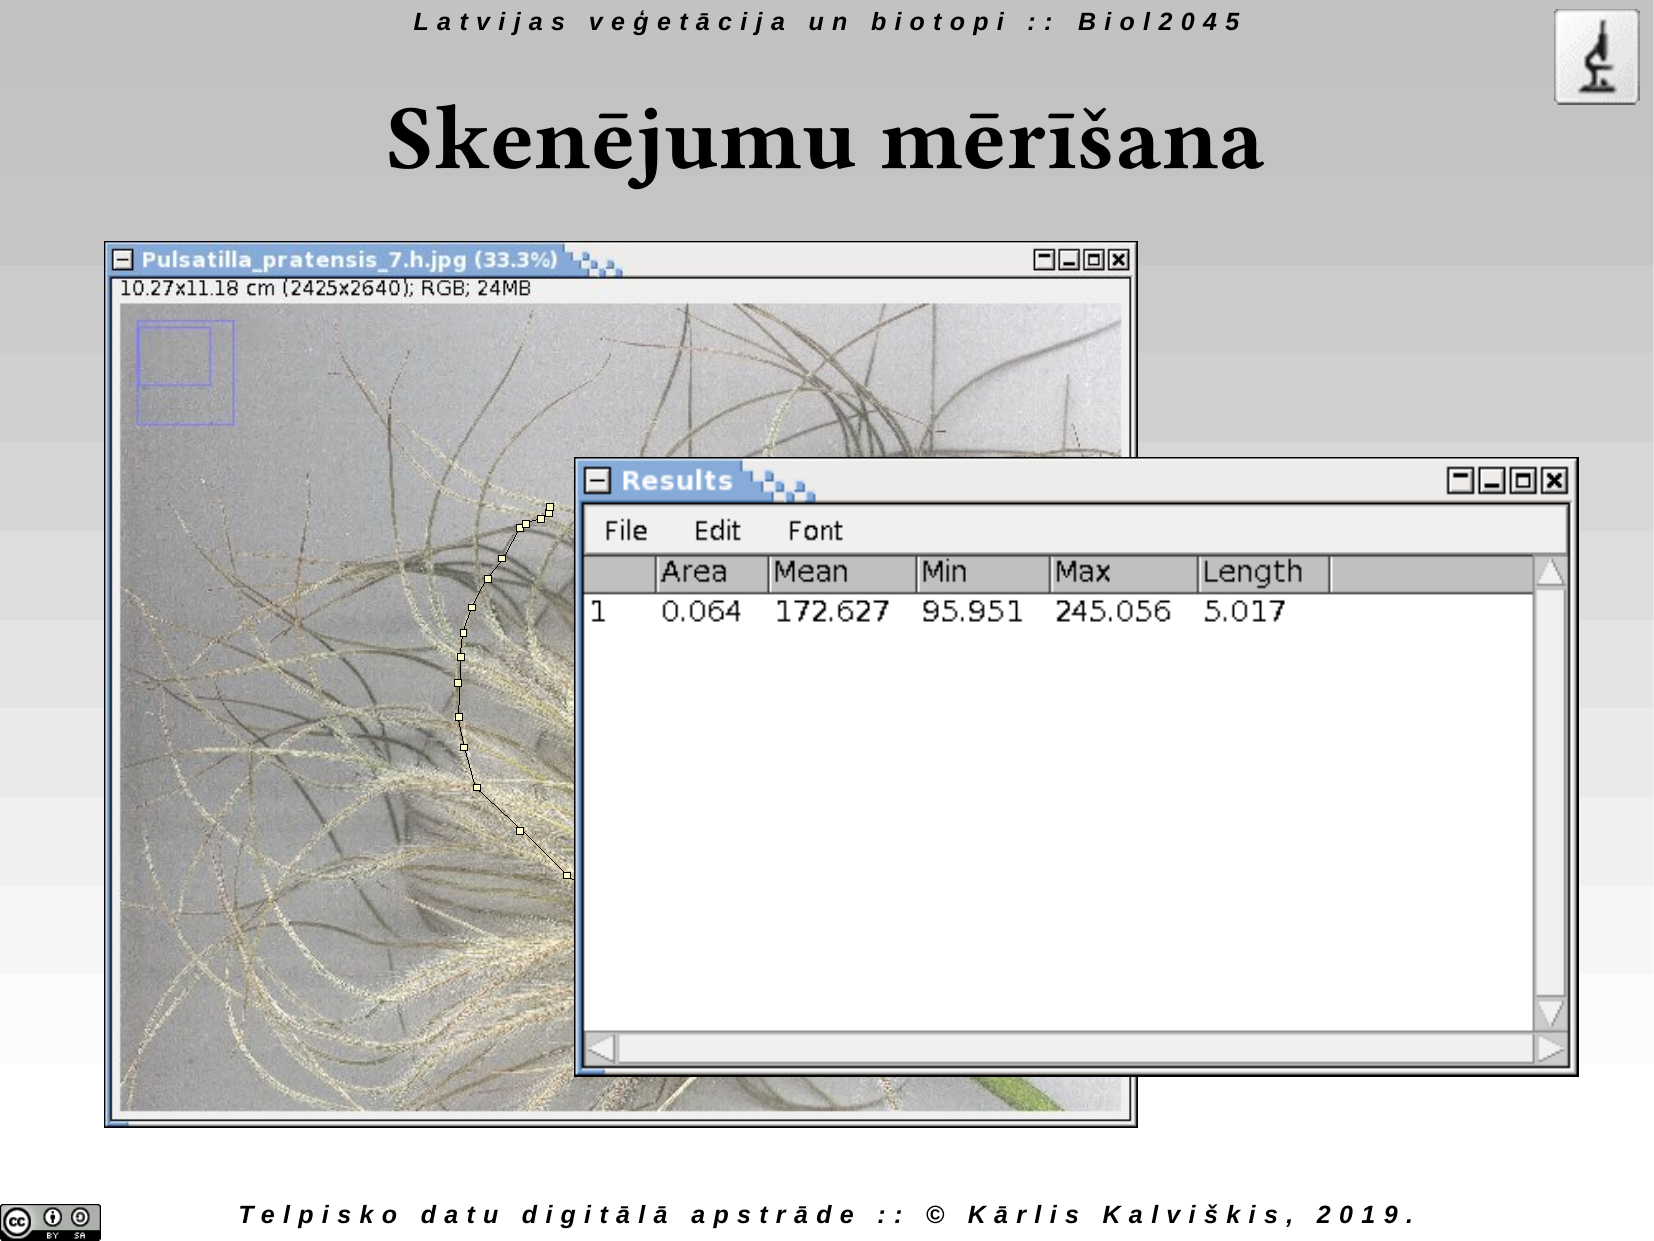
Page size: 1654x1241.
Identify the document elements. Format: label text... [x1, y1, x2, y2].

text_box [516, 520, 530, 532]
text_box [484, 575, 492, 583]
title Skenējumu mērīšana [29, 43, 1625, 234]
picture [0, 0, 1654, 1241]
text_box [454, 679, 462, 687]
text_box [457, 653, 465, 661]
text_box [468, 604, 476, 611]
text_box [460, 629, 467, 637]
text_box [498, 555, 506, 562]
text_box [460, 744, 468, 751]
text_box [455, 713, 463, 721]
text_box [563, 872, 571, 879]
text_box [537, 503, 554, 523]
text_box [473, 784, 481, 791]
text_box [516, 827, 524, 835]
